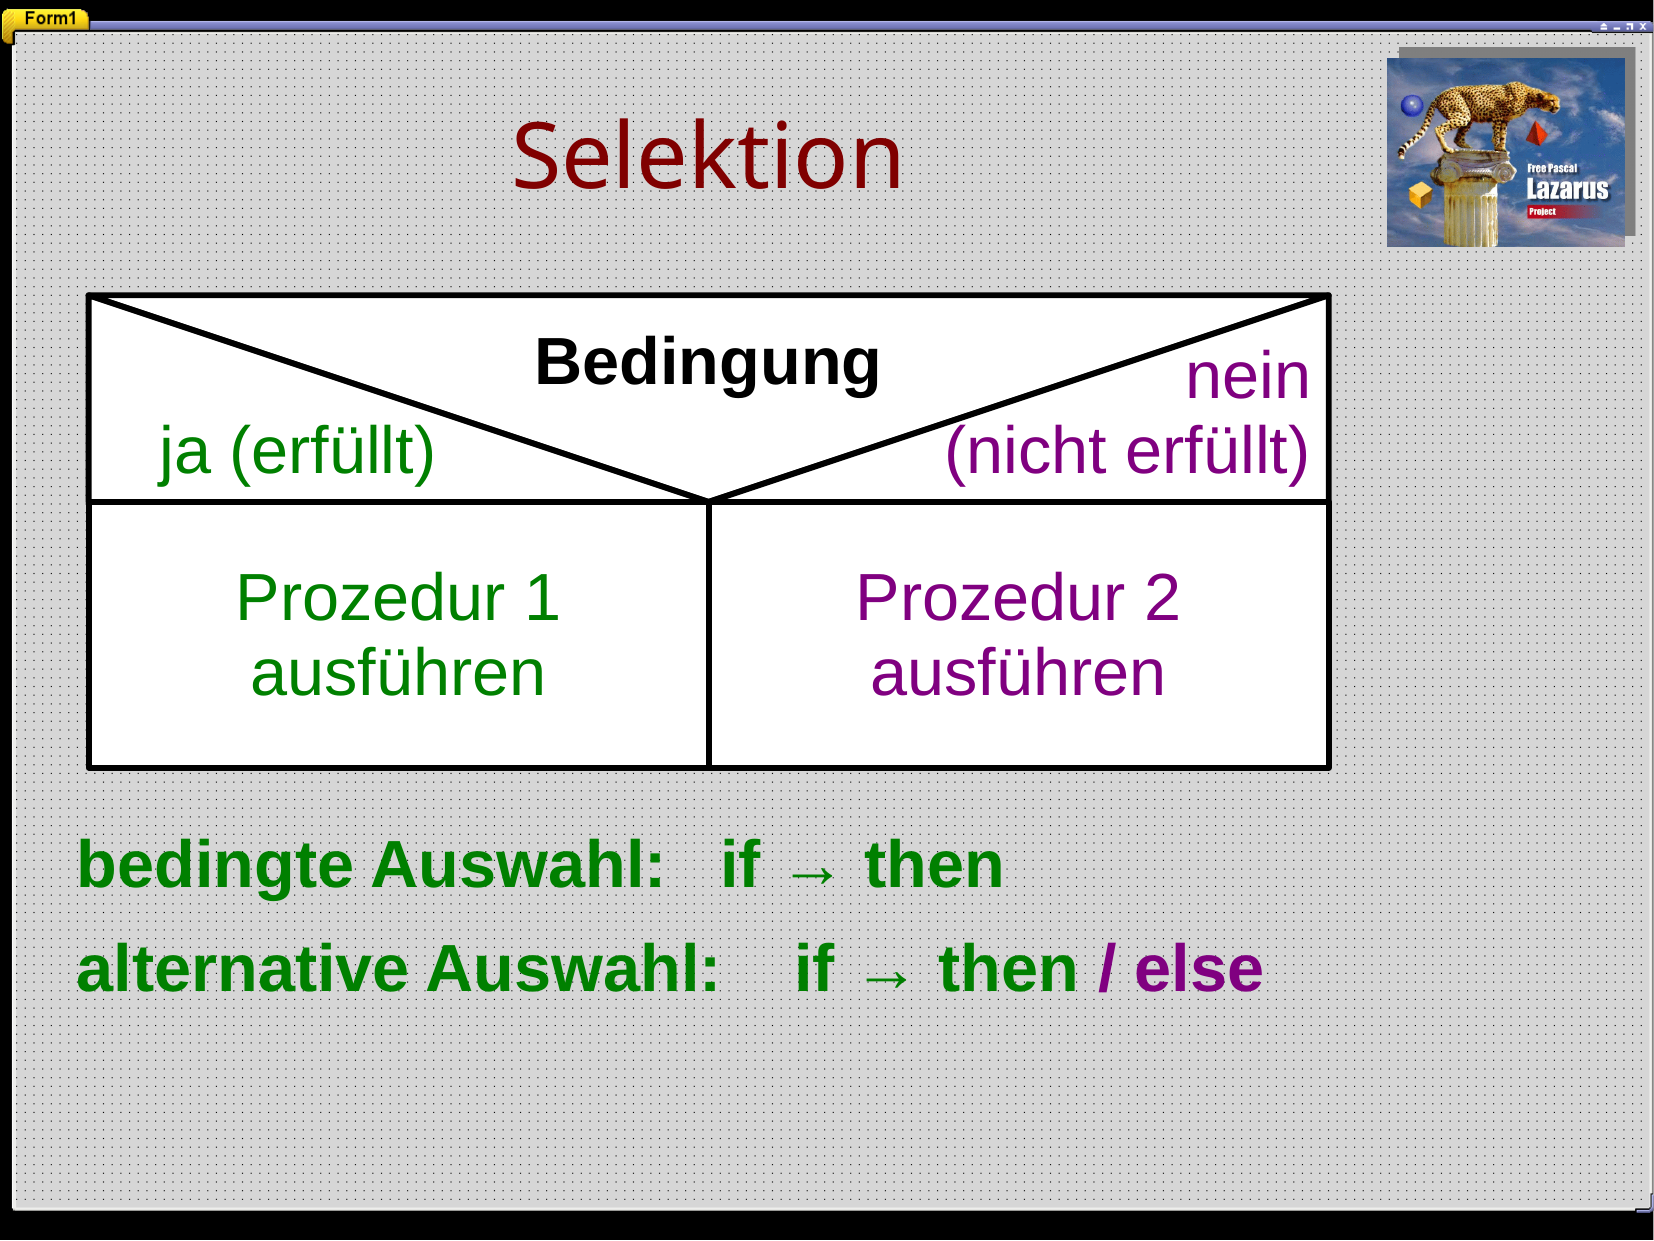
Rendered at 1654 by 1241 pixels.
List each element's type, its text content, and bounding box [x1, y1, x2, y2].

title Selektion [29, 56, 1388, 250]
text_box Bedingung [91, 295, 1326, 501]
text_box nein (nicht erfüllt) [711, 295, 1329, 501]
picture [2, 8, 1654, 1213]
list bedingte Auswahl: if → then alternative Auswahl: if → then / else [59, 826, 1595, 1167]
text_box ja (erfüllt) [88, 295, 706, 501]
text_box Prozedur 1 ausführen [88, 501, 708, 768]
text_box Prozedur 2 ausführen [708, 501, 1329, 768]
